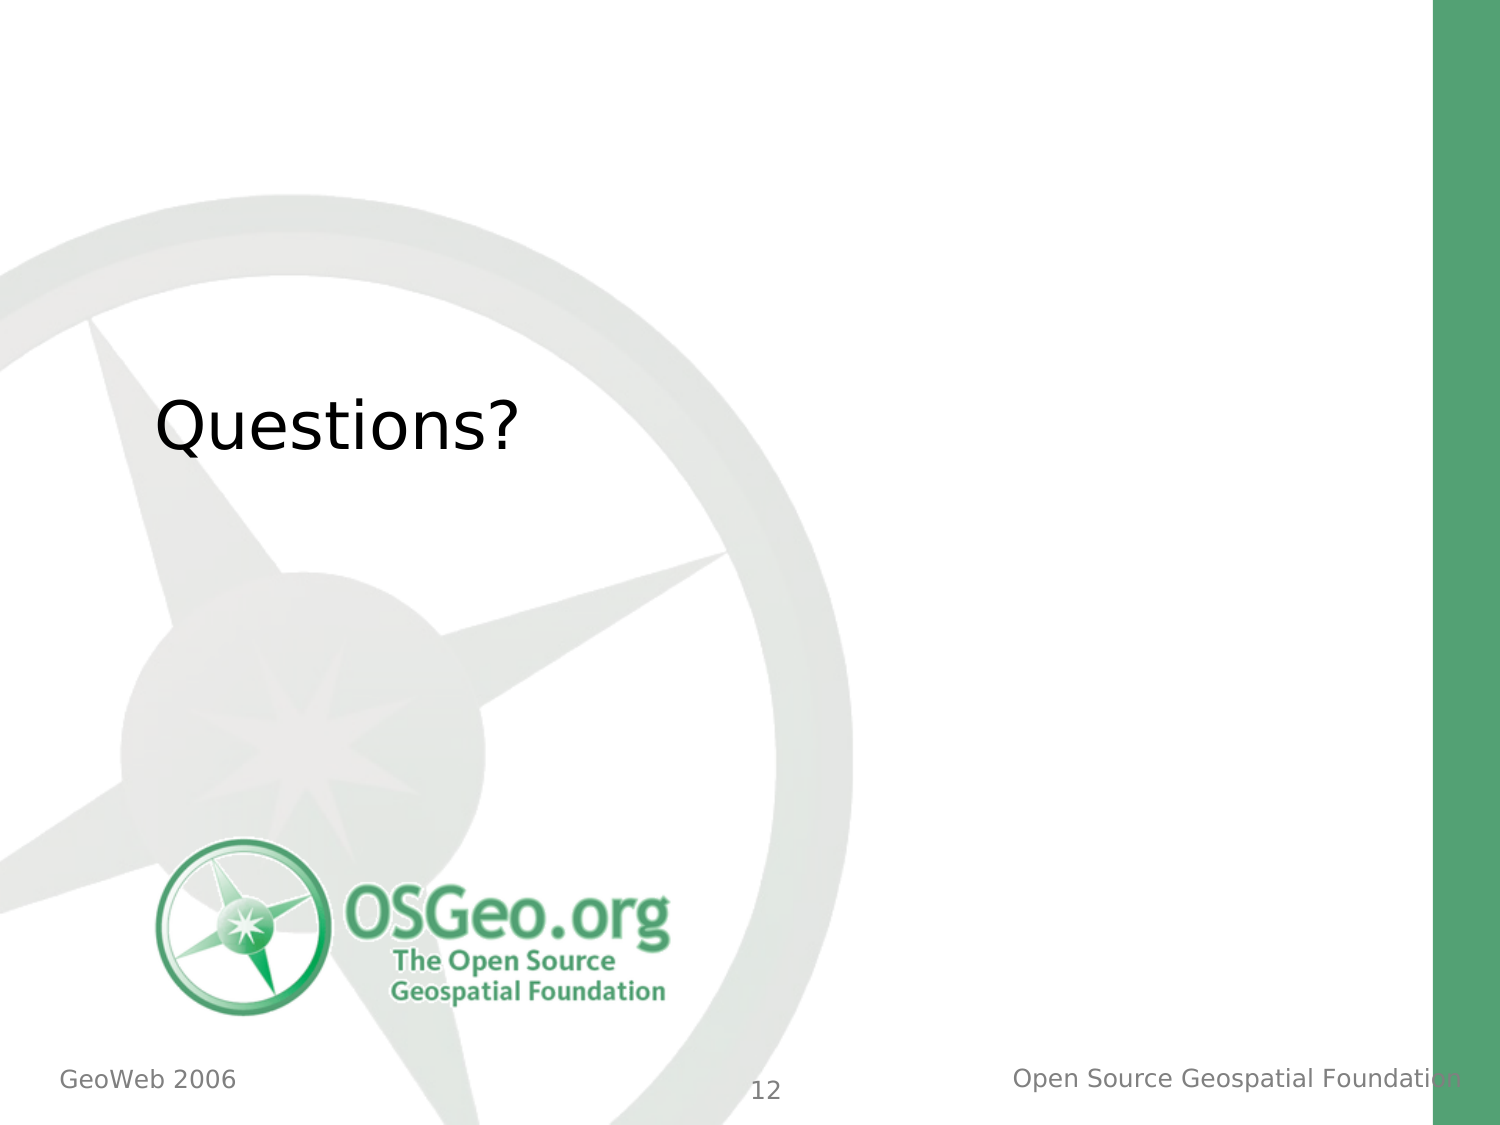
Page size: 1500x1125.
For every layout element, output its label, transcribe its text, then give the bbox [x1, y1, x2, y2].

text_box Questions? [154, 396, 953, 565]
picture [0, 174, 925, 1125]
